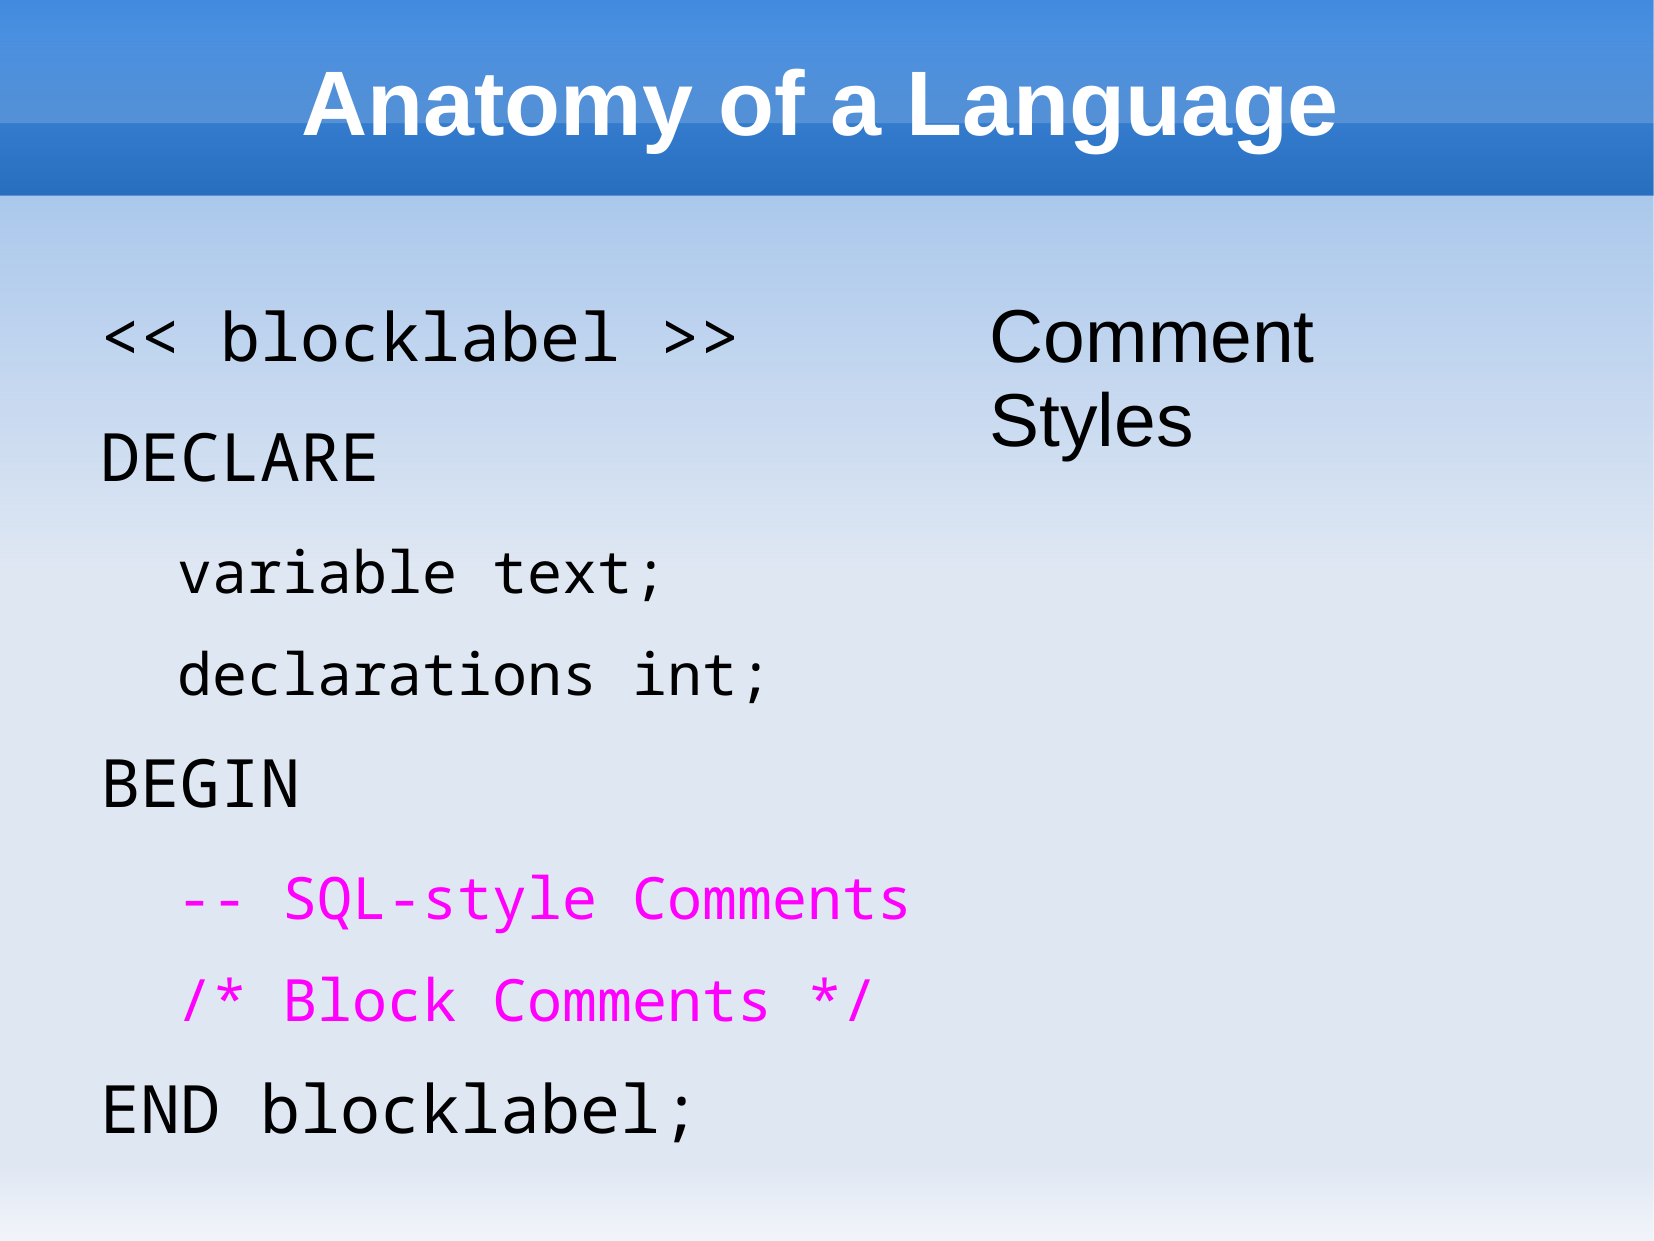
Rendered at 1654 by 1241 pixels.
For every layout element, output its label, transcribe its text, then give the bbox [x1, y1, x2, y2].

title Anatomy of a Language [76, 7, 1565, 200]
text_box Comment Styles [975, 286, 1538, 470]
list << blocklabel >> DECLARE variable text; declarations int; BEGIN -- SQL-style Comments /* Block Comments */ END blocklabel; [82, 290, 1571, 1094]
picture [0, 0, 1654, 1241]
